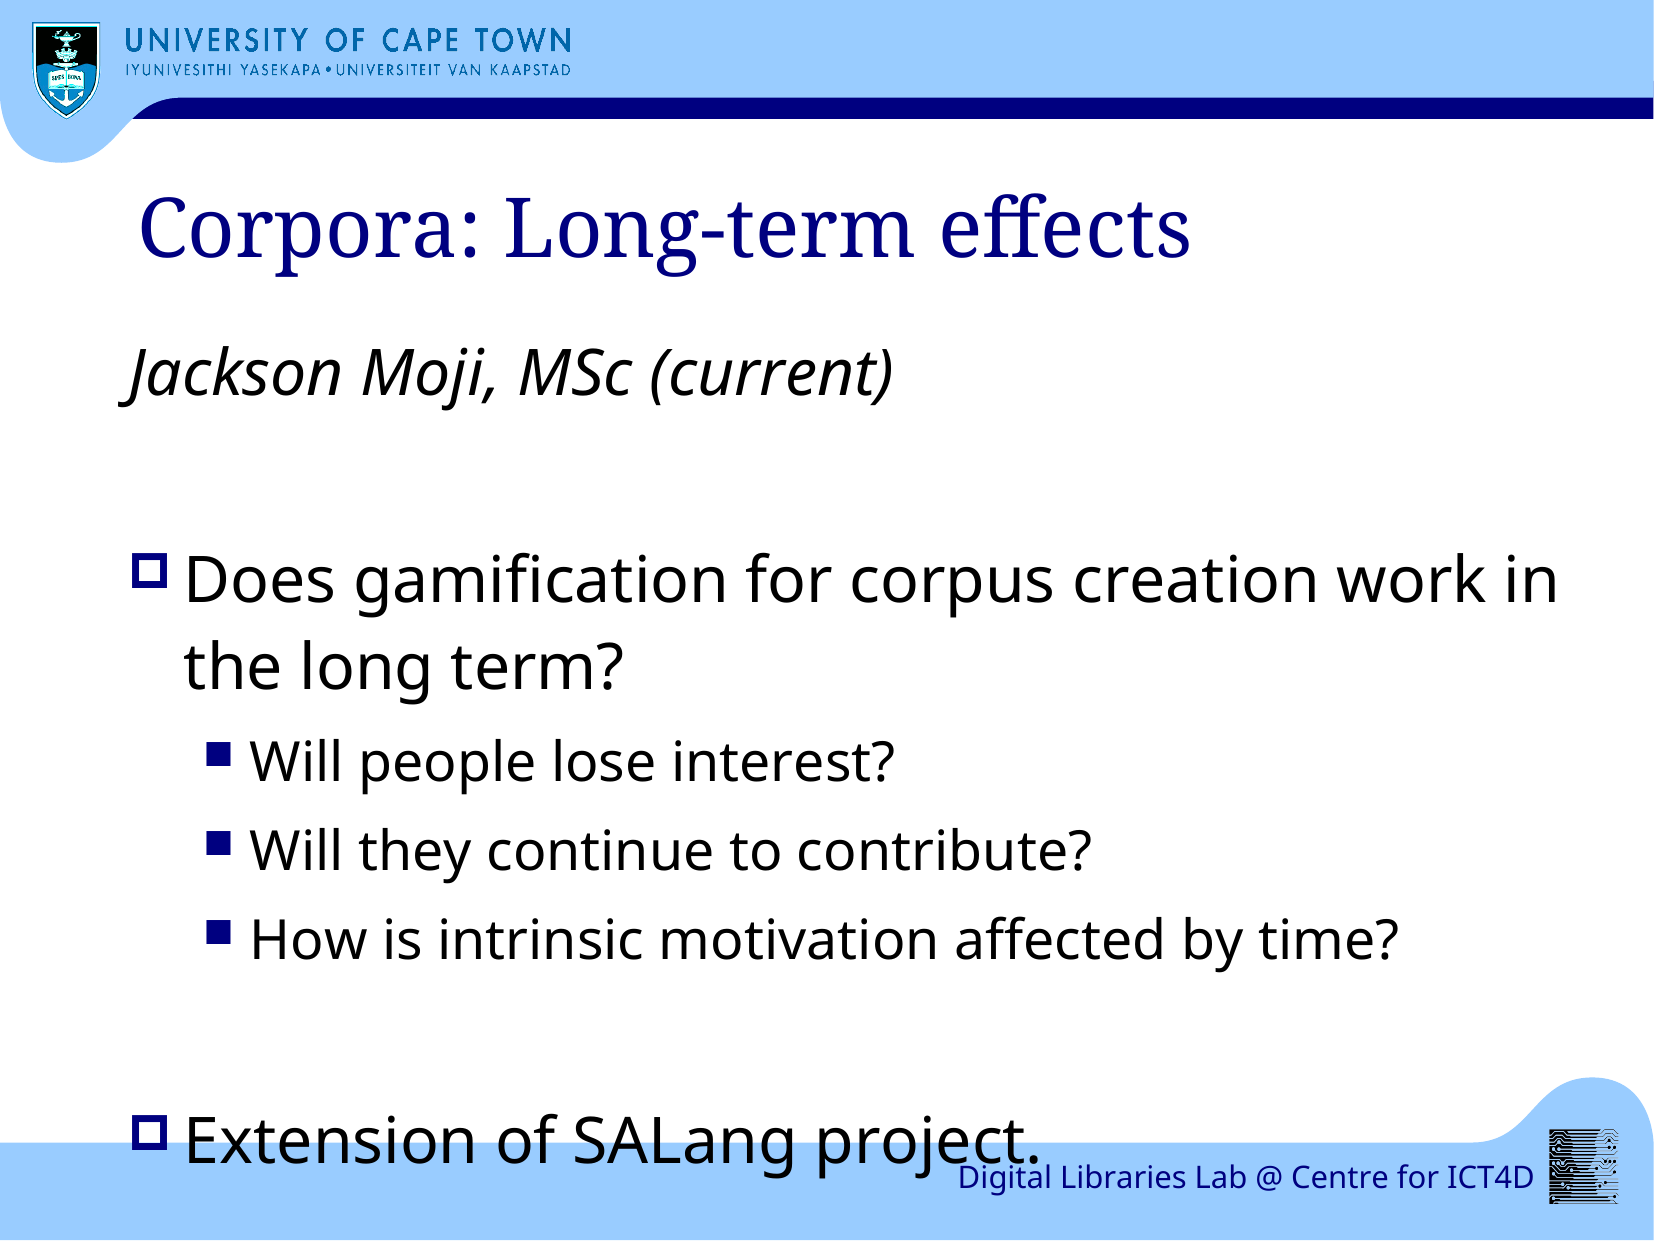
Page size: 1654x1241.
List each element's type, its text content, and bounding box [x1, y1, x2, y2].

picture [32, 22, 101, 120]
picture [122, 25, 573, 78]
picture [1549, 1129, 1619, 1204]
list Jackson Moji, MSc (current) Does gamification for corpus creation work in the long term? Will people lose interest? Will they continue to contribute? How is intrinsic motivation affected by time? Extension of SALang project. [128, 326, 1597, 1102]
title Corpora: Long-term effects [137, 155, 1598, 296]
